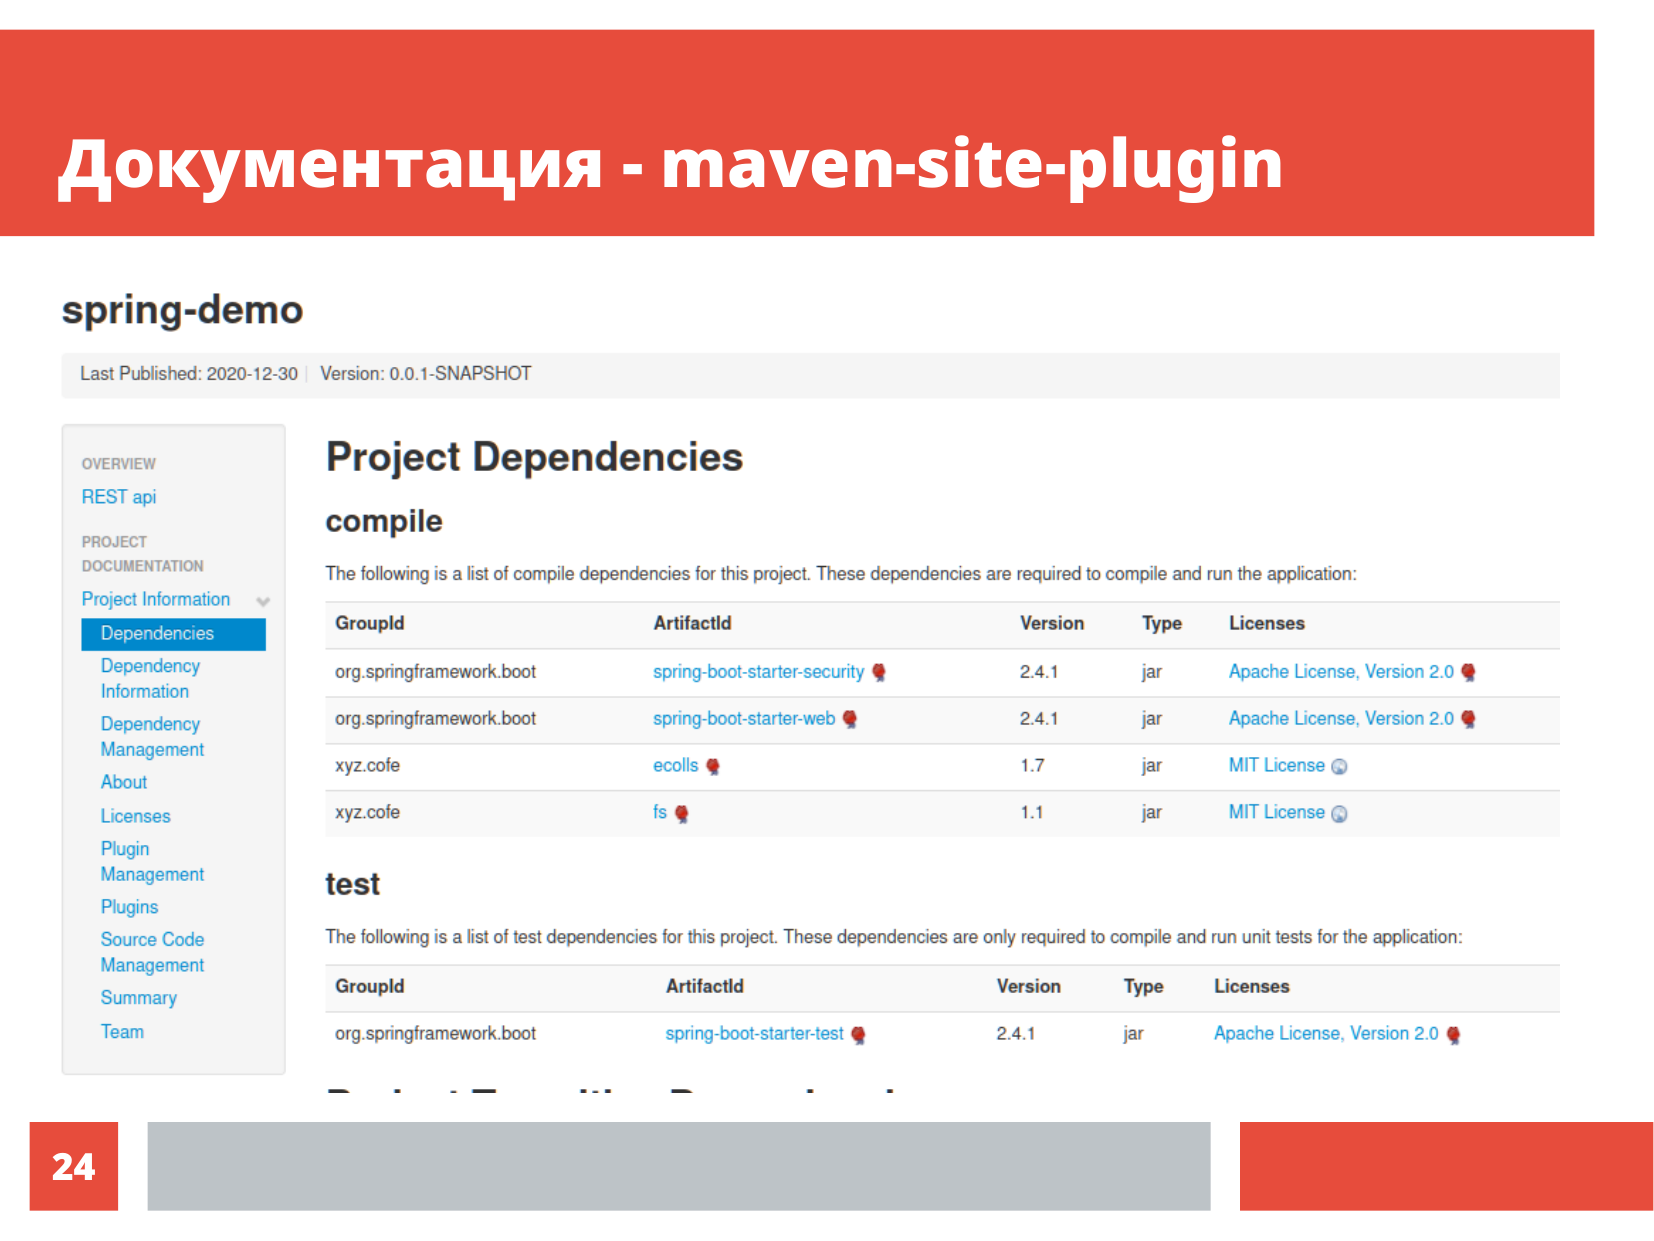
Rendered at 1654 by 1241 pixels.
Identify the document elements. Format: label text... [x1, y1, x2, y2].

title Документация - maven-site-plugin [59, 59, 1595, 207]
picture [59, 288, 1565, 1093]
